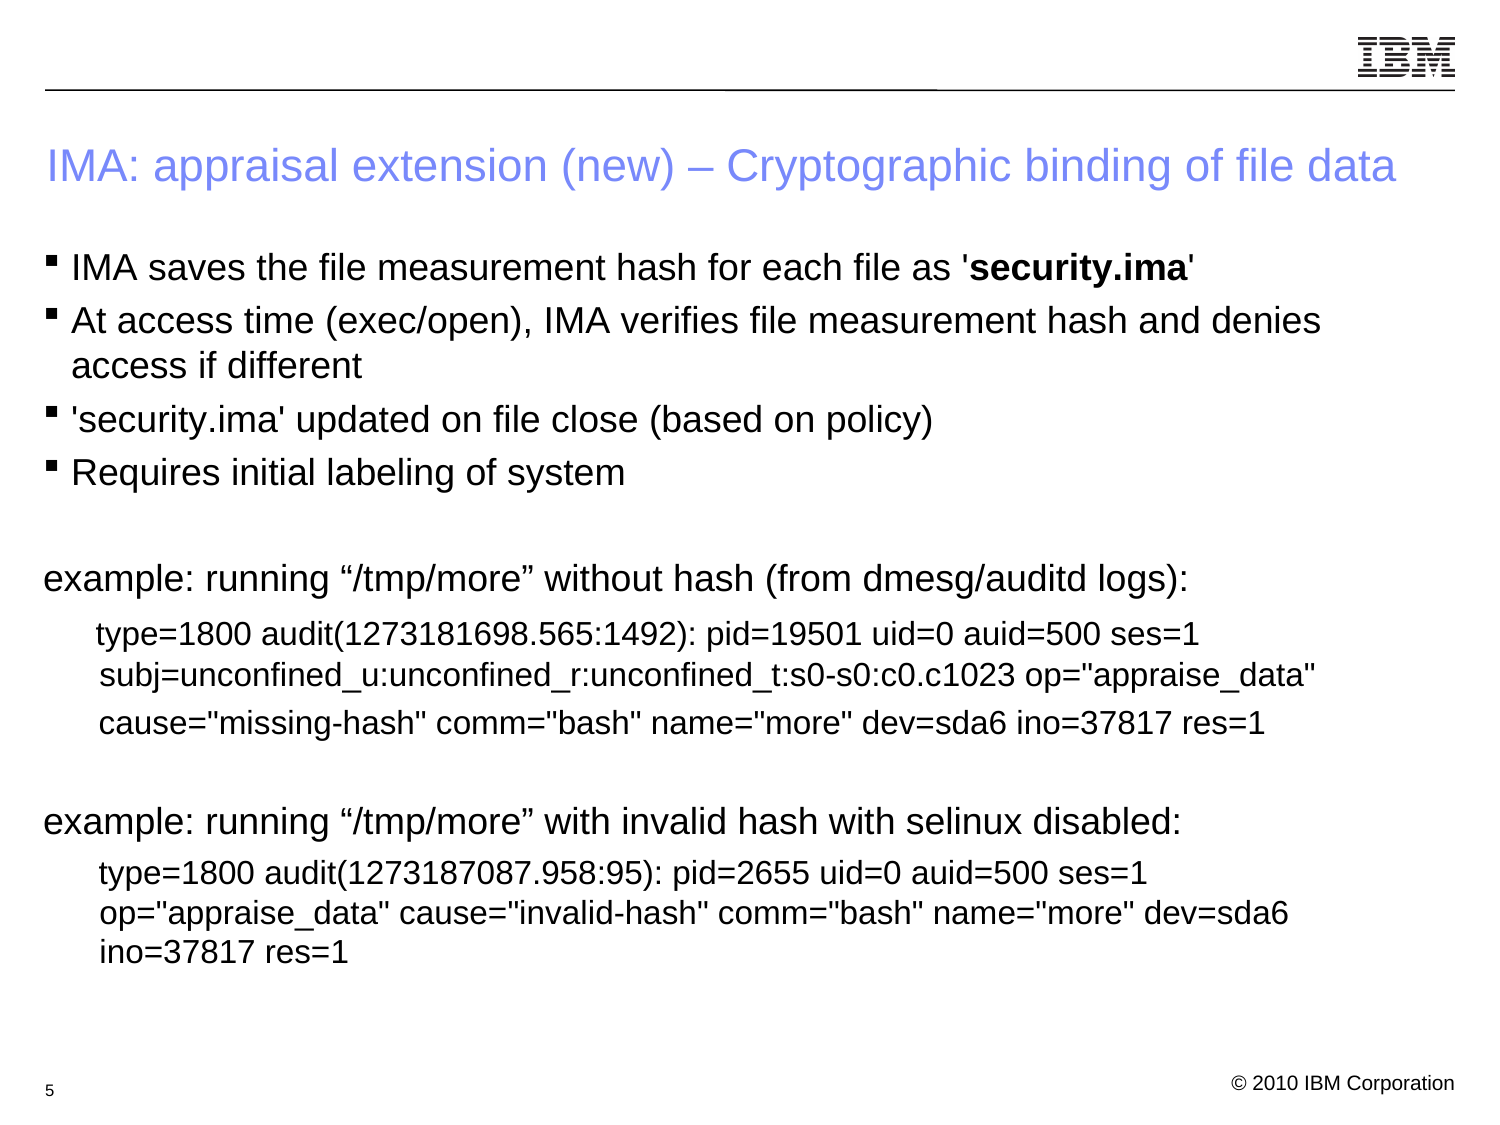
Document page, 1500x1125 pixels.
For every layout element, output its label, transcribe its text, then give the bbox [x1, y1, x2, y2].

list IMA saves the file measurement hash for each file as 'security.ima' At access time (exec/open), IMA verifies file measurement hash and denies access if different 'security.ima' updated on file close (based on policy) Requires initial labeling of system example: running “/tmp/more” without hash (from dmesg/auditd logs): type=1800 audit(1273181698.565:1492): pid=19501 uid=0 auid=500 ses=1 subj=unconfined_u:unconfined_r:unconfined_t:s0-s0:c0.c1023 op="appraise_data" cause="missing-hash" comm="bash" name="more" dev=sda6 ino=37817 res=1 example: running “/tmp/more” with invalid hash with selinux disabled: type=1800 audit(1273187087.958:95): pid=2655 uid=0 auid=500 ses=1 op="appraise_data" cause="invalid-hash" comm="bash" name="more" dev=sda6 ino=37817 res=1 [28, 235, 1463, 1084]
picture [1358, 37, 1455, 77]
title IMA: appraisal extension (new) – Cryptographic binding of file data [31, 112, 1457, 221]
